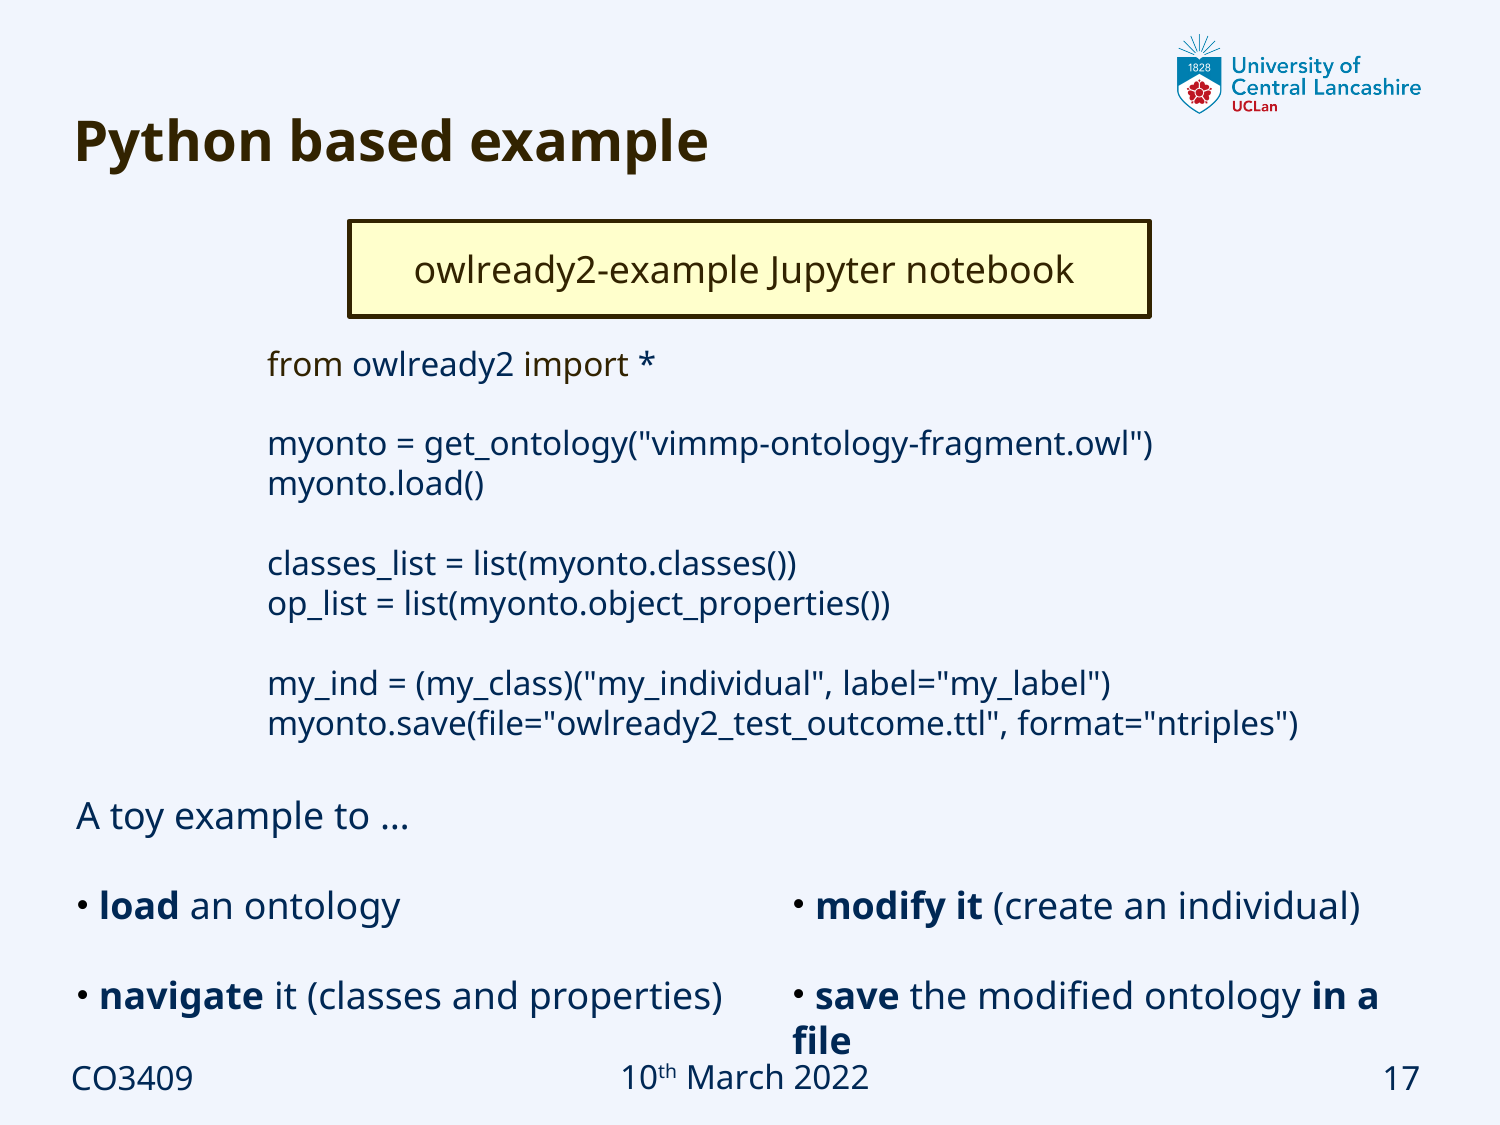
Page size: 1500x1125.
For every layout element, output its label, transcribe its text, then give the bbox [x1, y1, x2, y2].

text_box from owlready2 import * myonto = get_ontology("vimmp-ontology-fragment.owl") myonto.load() classes_list = list(myonto.classes()) op_list = list(myonto.object_properties()) my_ind = (my_class)("my_individual", label="my_label") myonto.save(file="owlready2_test_outcome.ttl", format="ntriples") [252, 335, 1343, 750]
text_box owlready2-example Jupyter notebook [398, 239, 1134, 299]
text_box A toy example to … load an ontology navigate it (classes and properties) [61, 739, 826, 1027]
picture [1177, 34, 1421, 93]
text_box modify it (create an individual) save the modified ontology in a file [777, 829, 1454, 1070]
text_box [349, 220, 1150, 317]
title Python based example [58, 93, 1475, 186]
